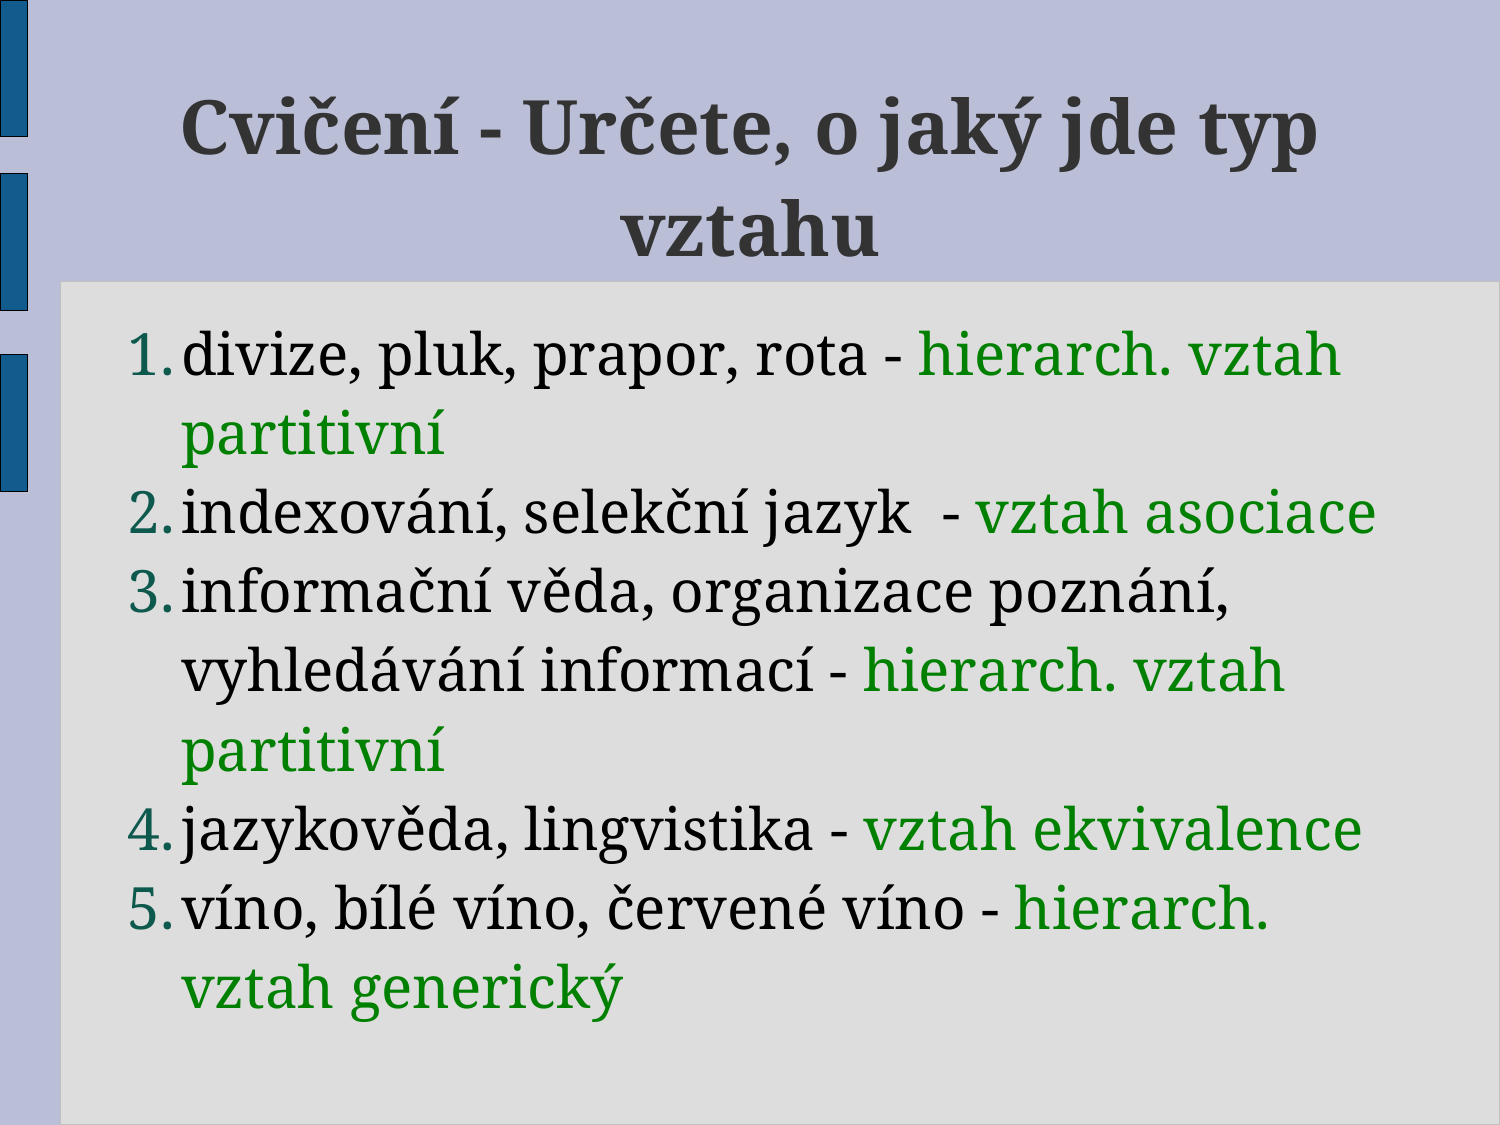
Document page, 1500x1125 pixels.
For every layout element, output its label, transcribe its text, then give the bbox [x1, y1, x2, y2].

list divize, pluk, prapor, rota - hierarch. vztah partitivní indexování, selekční jazyk - vztah asociace informační věda, organizace poznání, vyhledávání informací - hierarch. vztah partitivní jazykověda, lingvistika - vztah ekvivalence víno, bílé víno, červené víno - hierarch. vztah generický [110, 312, 1392, 1007]
title Cvičení - Určete, o jaký jde typ vztahu [110, 90, 1392, 264]
